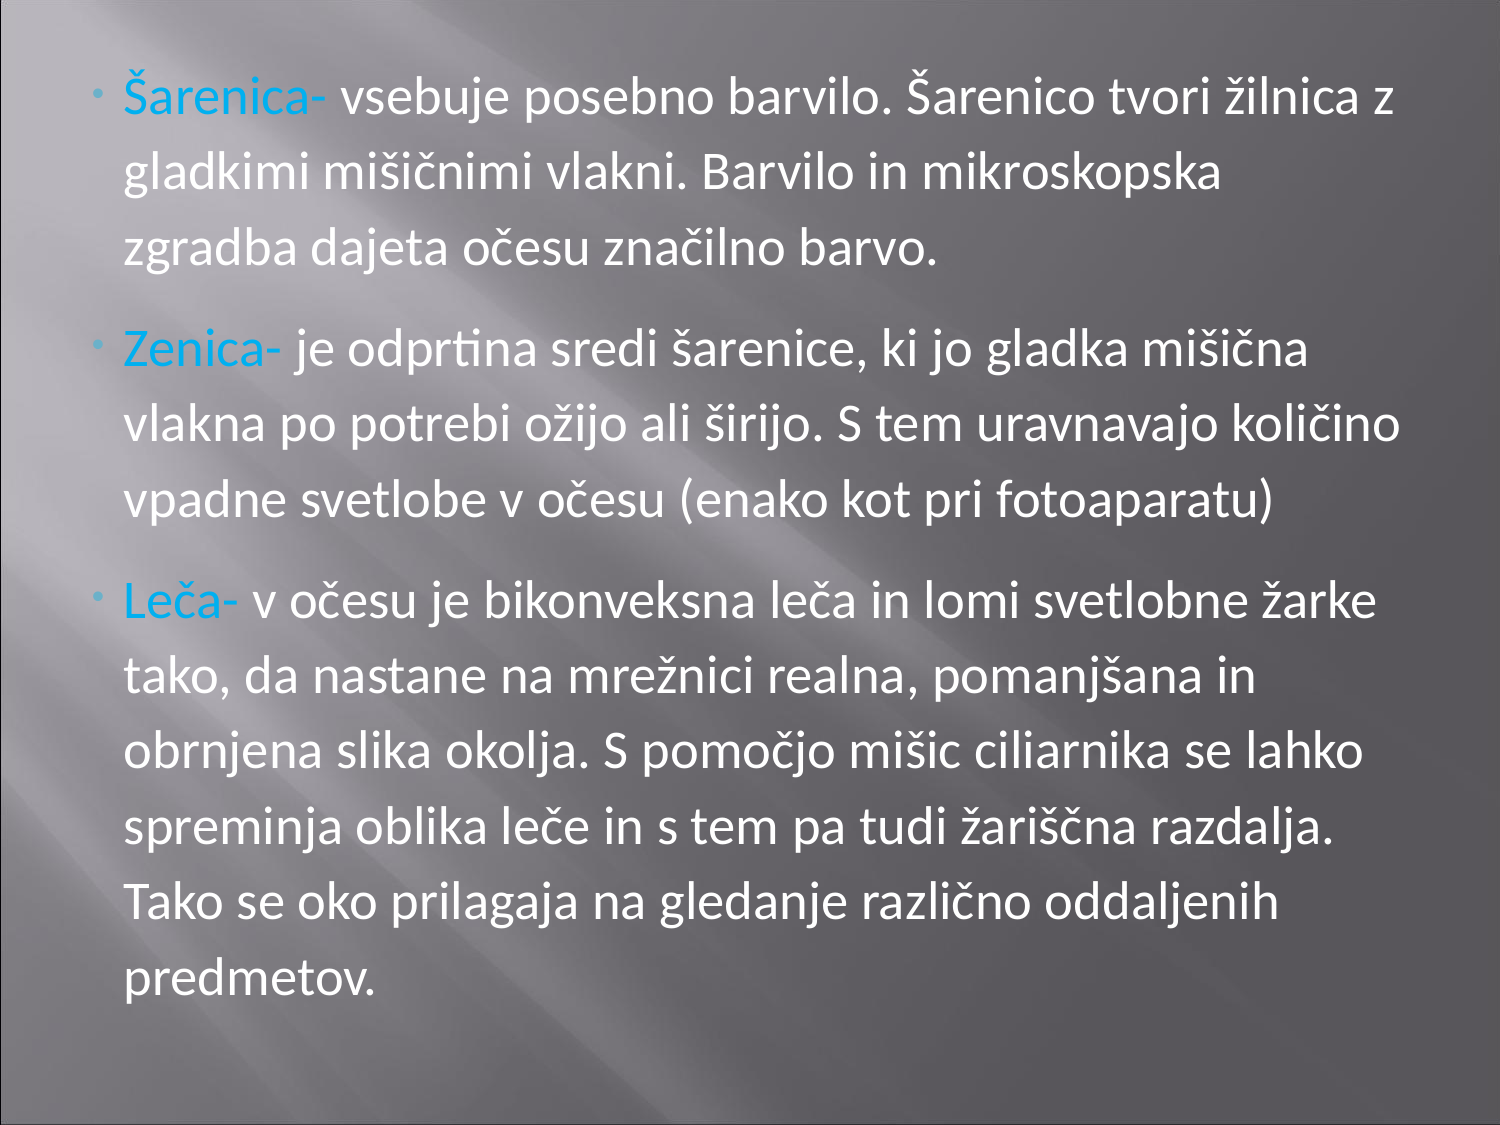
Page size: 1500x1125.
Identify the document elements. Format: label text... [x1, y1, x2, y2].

picture [0, 0, 1500, 1125]
list Šarenica- vsebuje posebno barvilo. Šarenico tvori žilnica z gladkimi mišičnimi vlakni. Barvilo in mikroskopska zgradba dajeta očesu značilno barvo. Zenica- je odprtina sredi šarenice, ki jo gladka mišična vlakna po potrebi ožijo ali širijo. S tem uravnavajo količino vpadne svetlobe v očesu (enako kot pri fotoaparatu) Leča- v očesu je bikonveksna leča in lomi svetlobne žarke tako, da nastane na mrežnici realna, pomanjšana in obrnjena slika okolja. S pomočjo mišic ciliarnika se lahko spreminja oblika leče in s tem pa tudi žariščna razdalja. Tako se oko prilagaja na gledanje različno oddaljenih predmetov. [76, 42, 1427, 1081]
